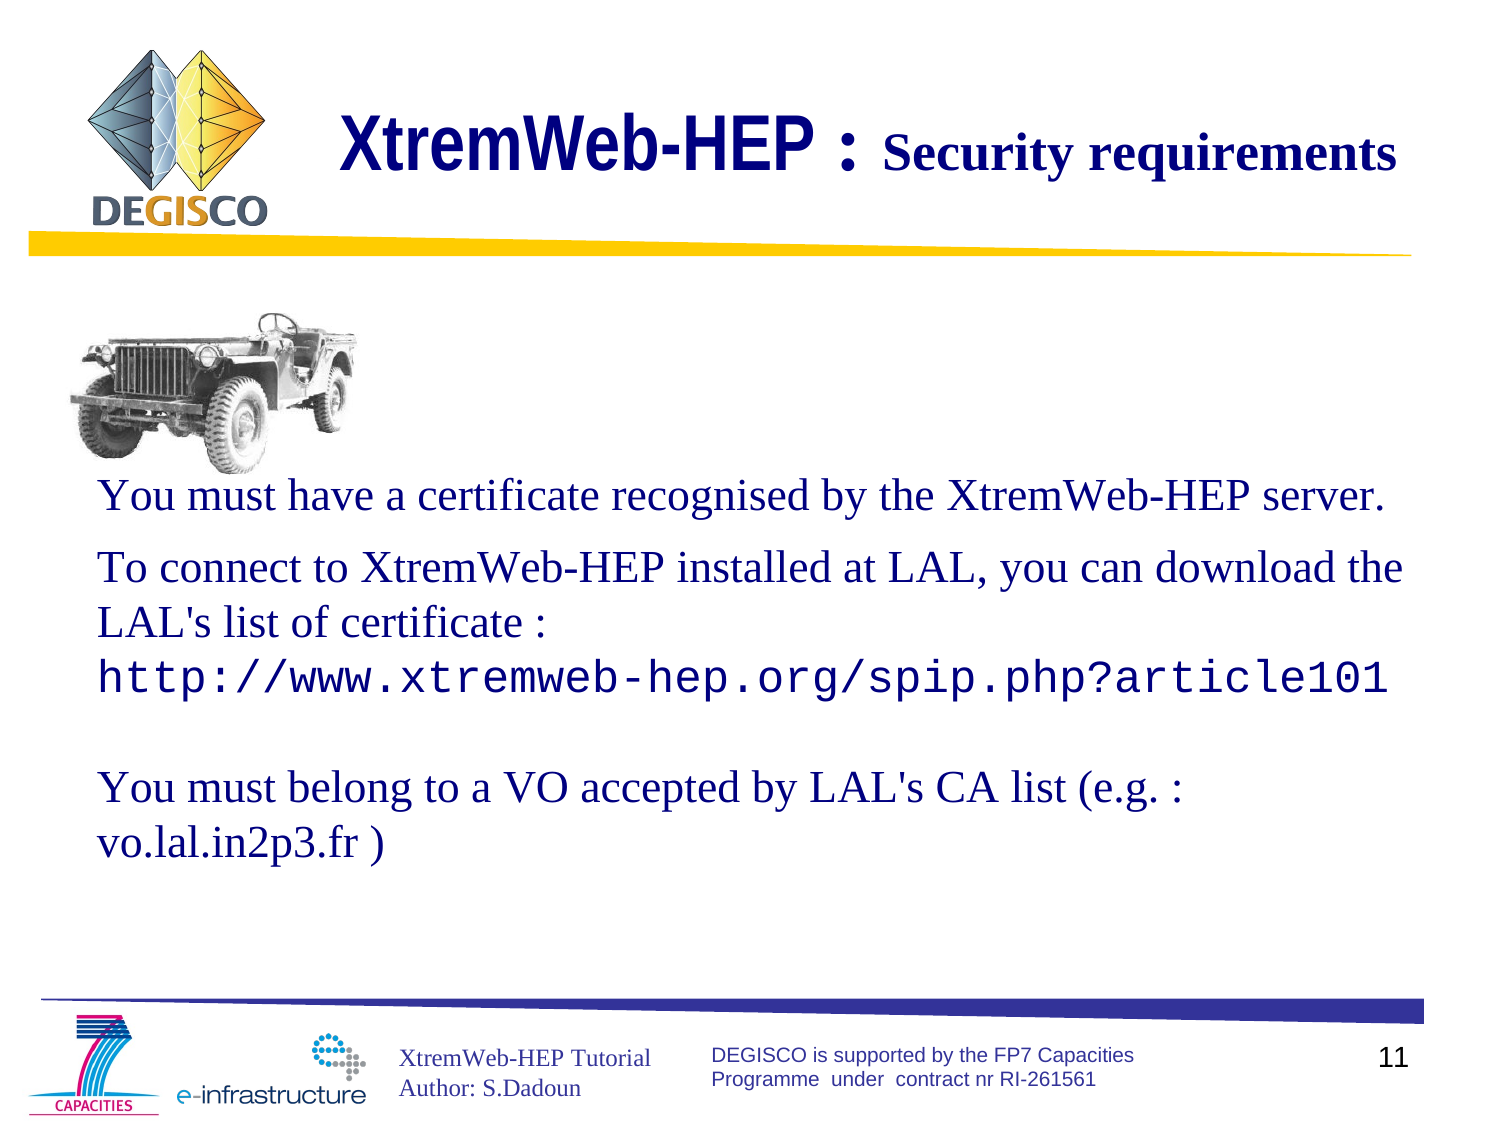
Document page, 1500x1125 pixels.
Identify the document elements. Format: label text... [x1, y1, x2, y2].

picture [65, 44, 287, 226]
subtitle You must have a certificate recognised by the XtremWeb-HEP server. To connect to XtremWeb-HEP installed at LAL, you can download the LAL's list of certificate : http://www.xtremweb-hep.org/spip.php?article101 You must belong to a VO accepted by LAL's CA list (e.g. : vo.lal.in2p3.fr ) [96, 348, 1447, 1028]
title XtremWeb-HEP : Security requirements [259, 56, 1479, 221]
picture [29, 265, 398, 518]
picture [22, 1007, 165, 1124]
picture [177, 1033, 366, 1104]
picture [317, 1038, 340, 1049]
